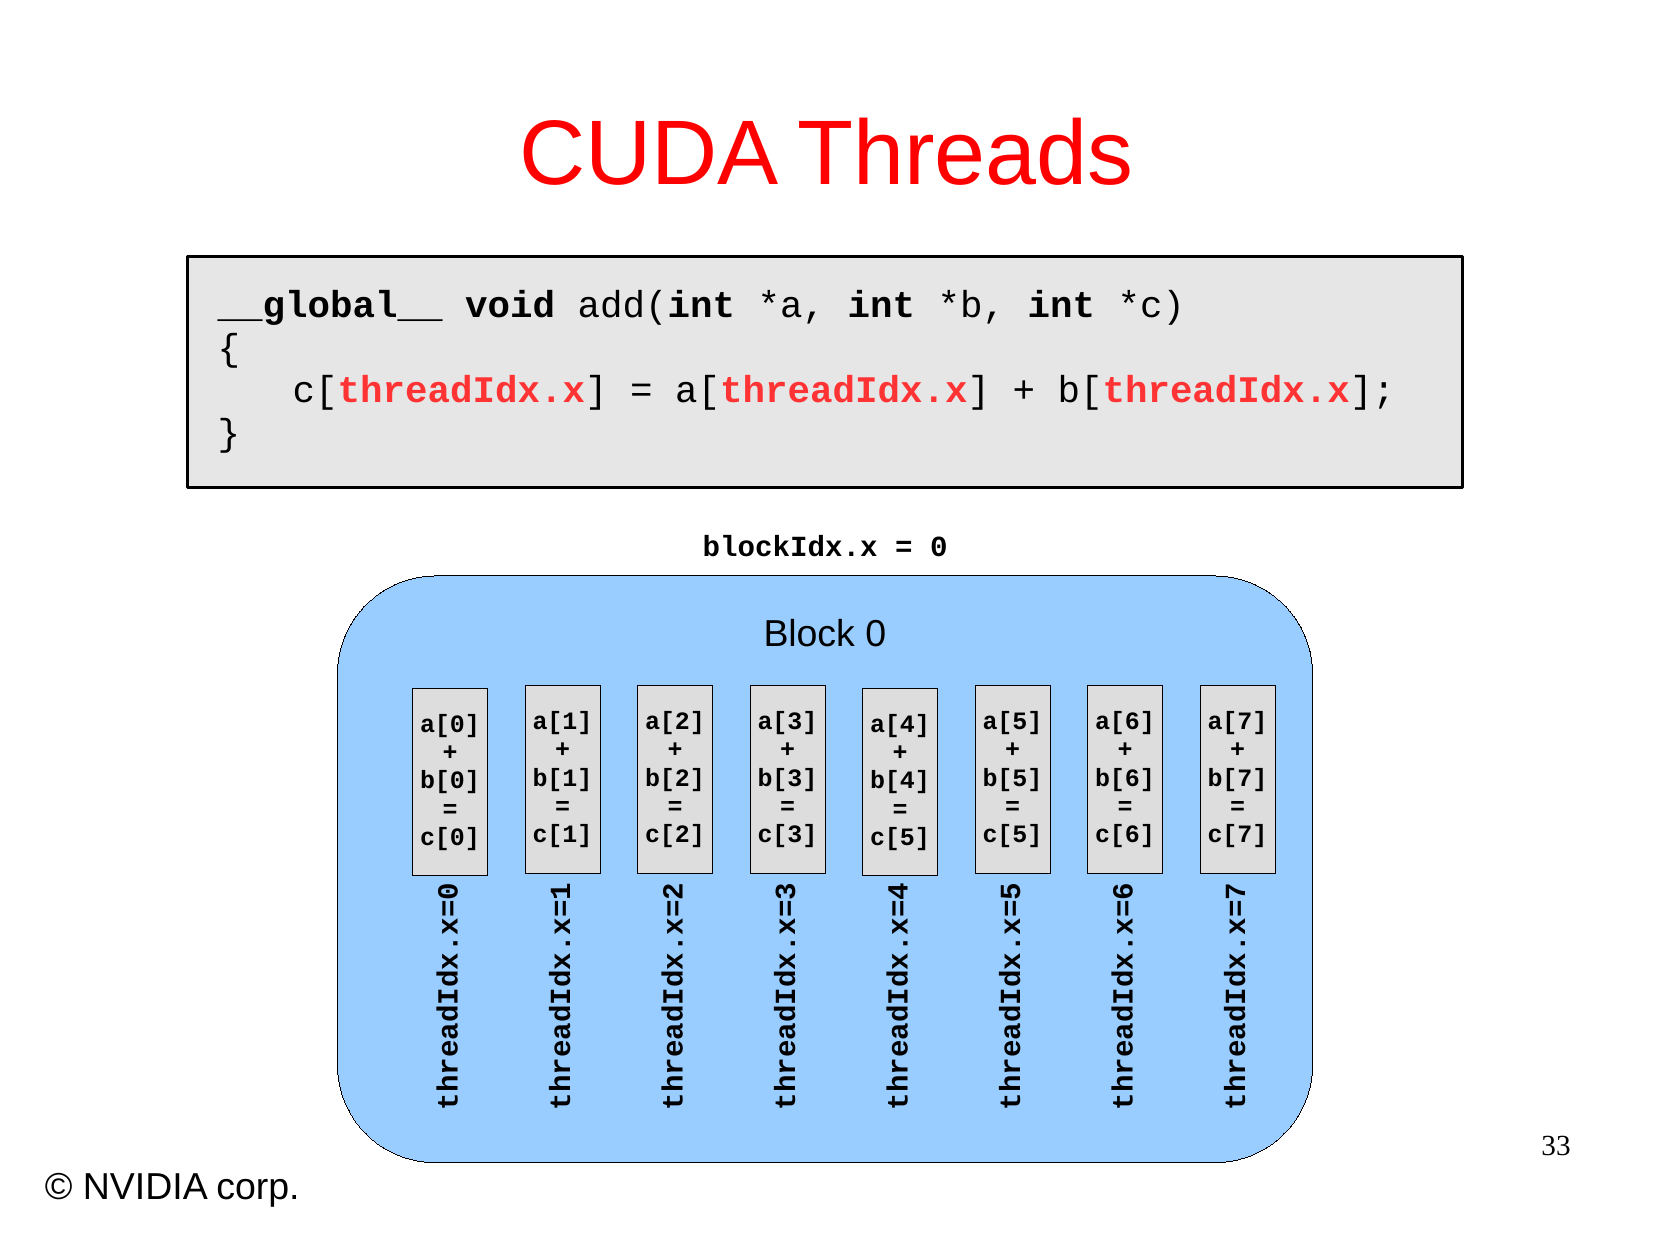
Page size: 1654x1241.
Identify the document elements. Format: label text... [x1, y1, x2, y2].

text_box a[0] + b[0] = c[0] [412, 688, 488, 867]
text_box threadIdx.x=6 [1087, 867, 1163, 1126]
text_box Block 0 [337, 575, 1313, 1163]
title CUDA Threads [82, 49, 1571, 257]
text_box threadIdx.x=3 [750, 867, 826, 1126]
text_box a[6] + b[6] = c[6] [1087, 685, 1163, 867]
text_box threadIdx.x=7 [1200, 867, 1276, 1126]
text_box threadIdx.x=1 [525, 867, 601, 1126]
text_box a[1] + b[1] = c[1] [525, 685, 601, 867]
text_box threadIdx.x=5 [975, 867, 1051, 1126]
text_box __global__ void add(int *a, int *b, int *c) { c[threadIdx.x] = a[threadIdx.x] + b[threadIdx.x]; } [187, 256, 1463, 488]
text_box a[2] + b[2] = c[2] [637, 685, 713, 867]
text_box a[4] + b[4] = c[5] [862, 688, 938, 867]
text_box blockIdx.x = 0 [675, 525, 976, 574]
text_box a[5] + b[5] = c[5] [975, 685, 1051, 867]
text_box threadIdx.x=0 [412, 867, 488, 1126]
text_box © NVIDIA corp. [30, 1158, 331, 1216]
text_box threadIdx.x=2 [637, 867, 713, 1126]
text_box a[3] + b[3] = c[3] [750, 685, 826, 867]
text_box threadIdx.x=4 [862, 867, 938, 1126]
text_box a[7] + b[7] = c[7] [1200, 685, 1276, 867]
